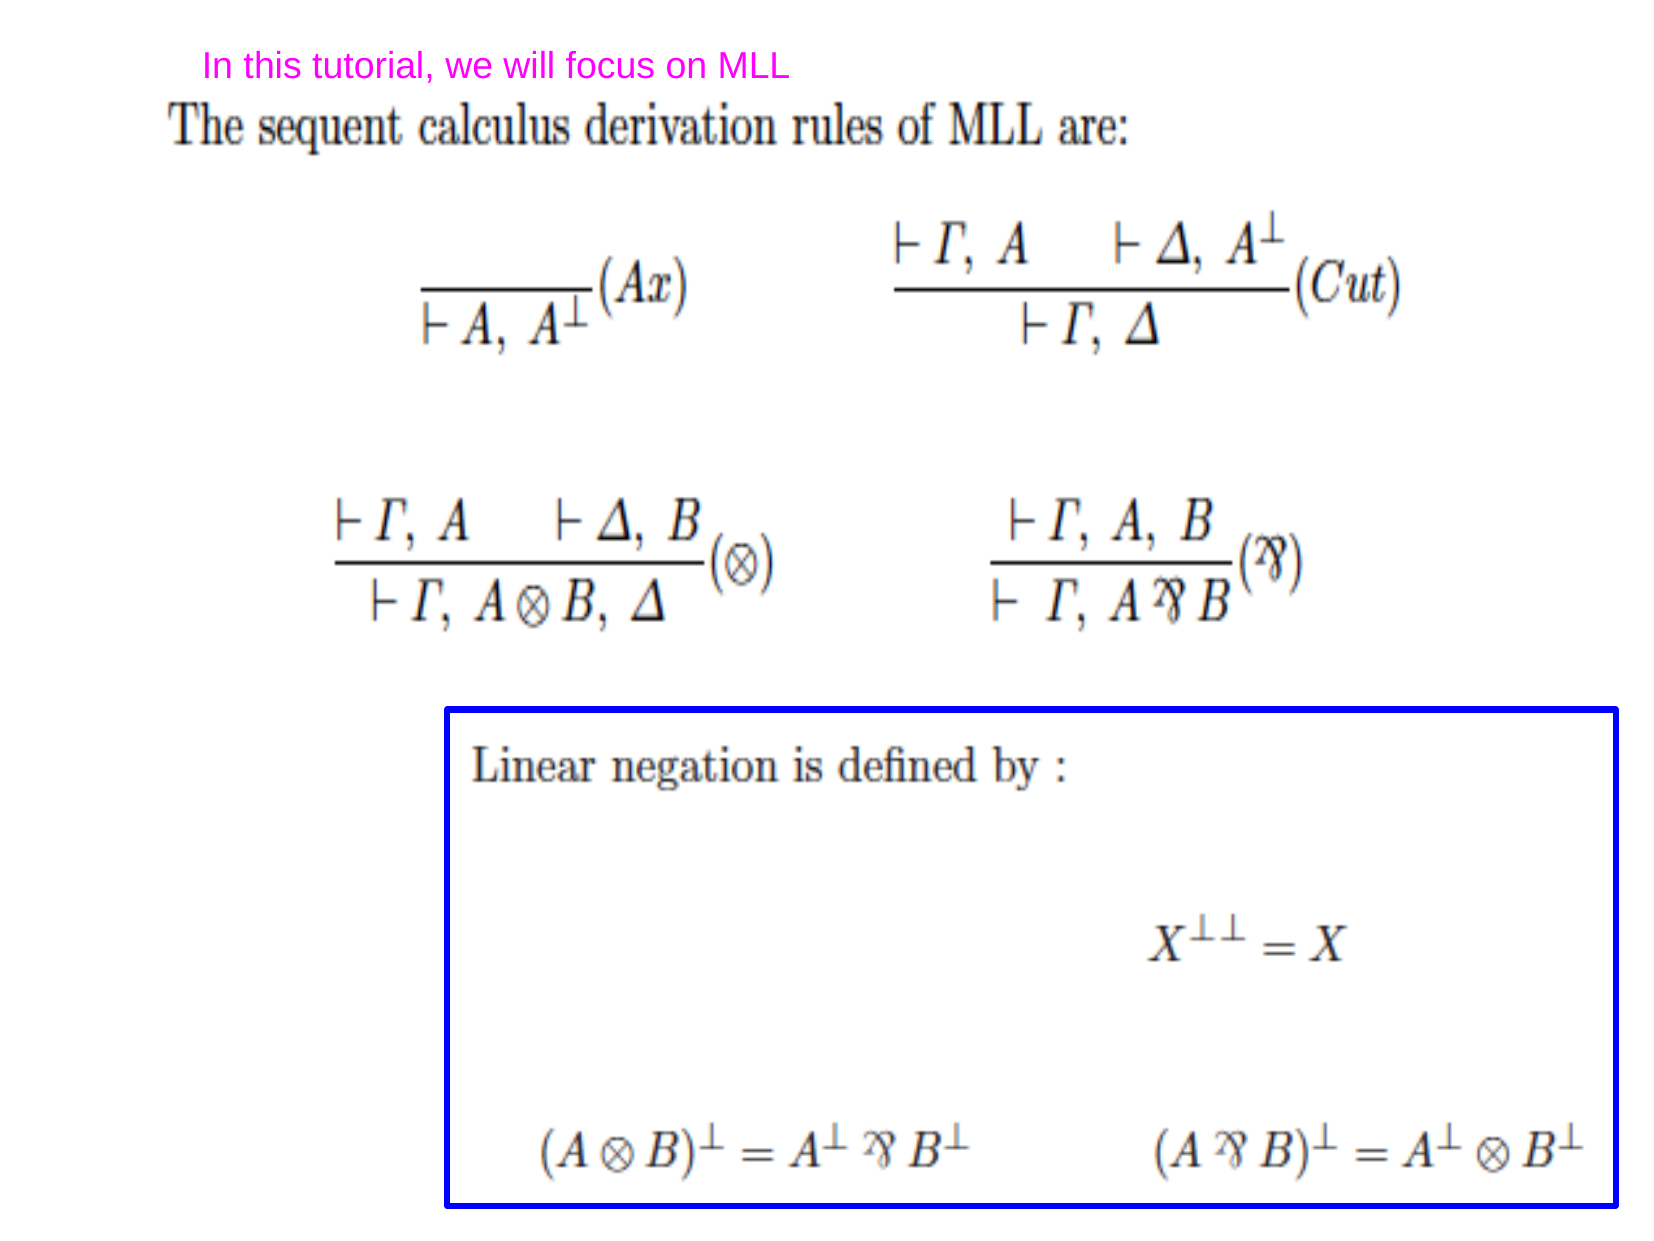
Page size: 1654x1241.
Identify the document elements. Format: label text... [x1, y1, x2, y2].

picture [112, 37, 1501, 713]
picture [450, 712, 1613, 1203]
text_box In this tutorial, we will focus on MLL [187, 37, 807, 95]
